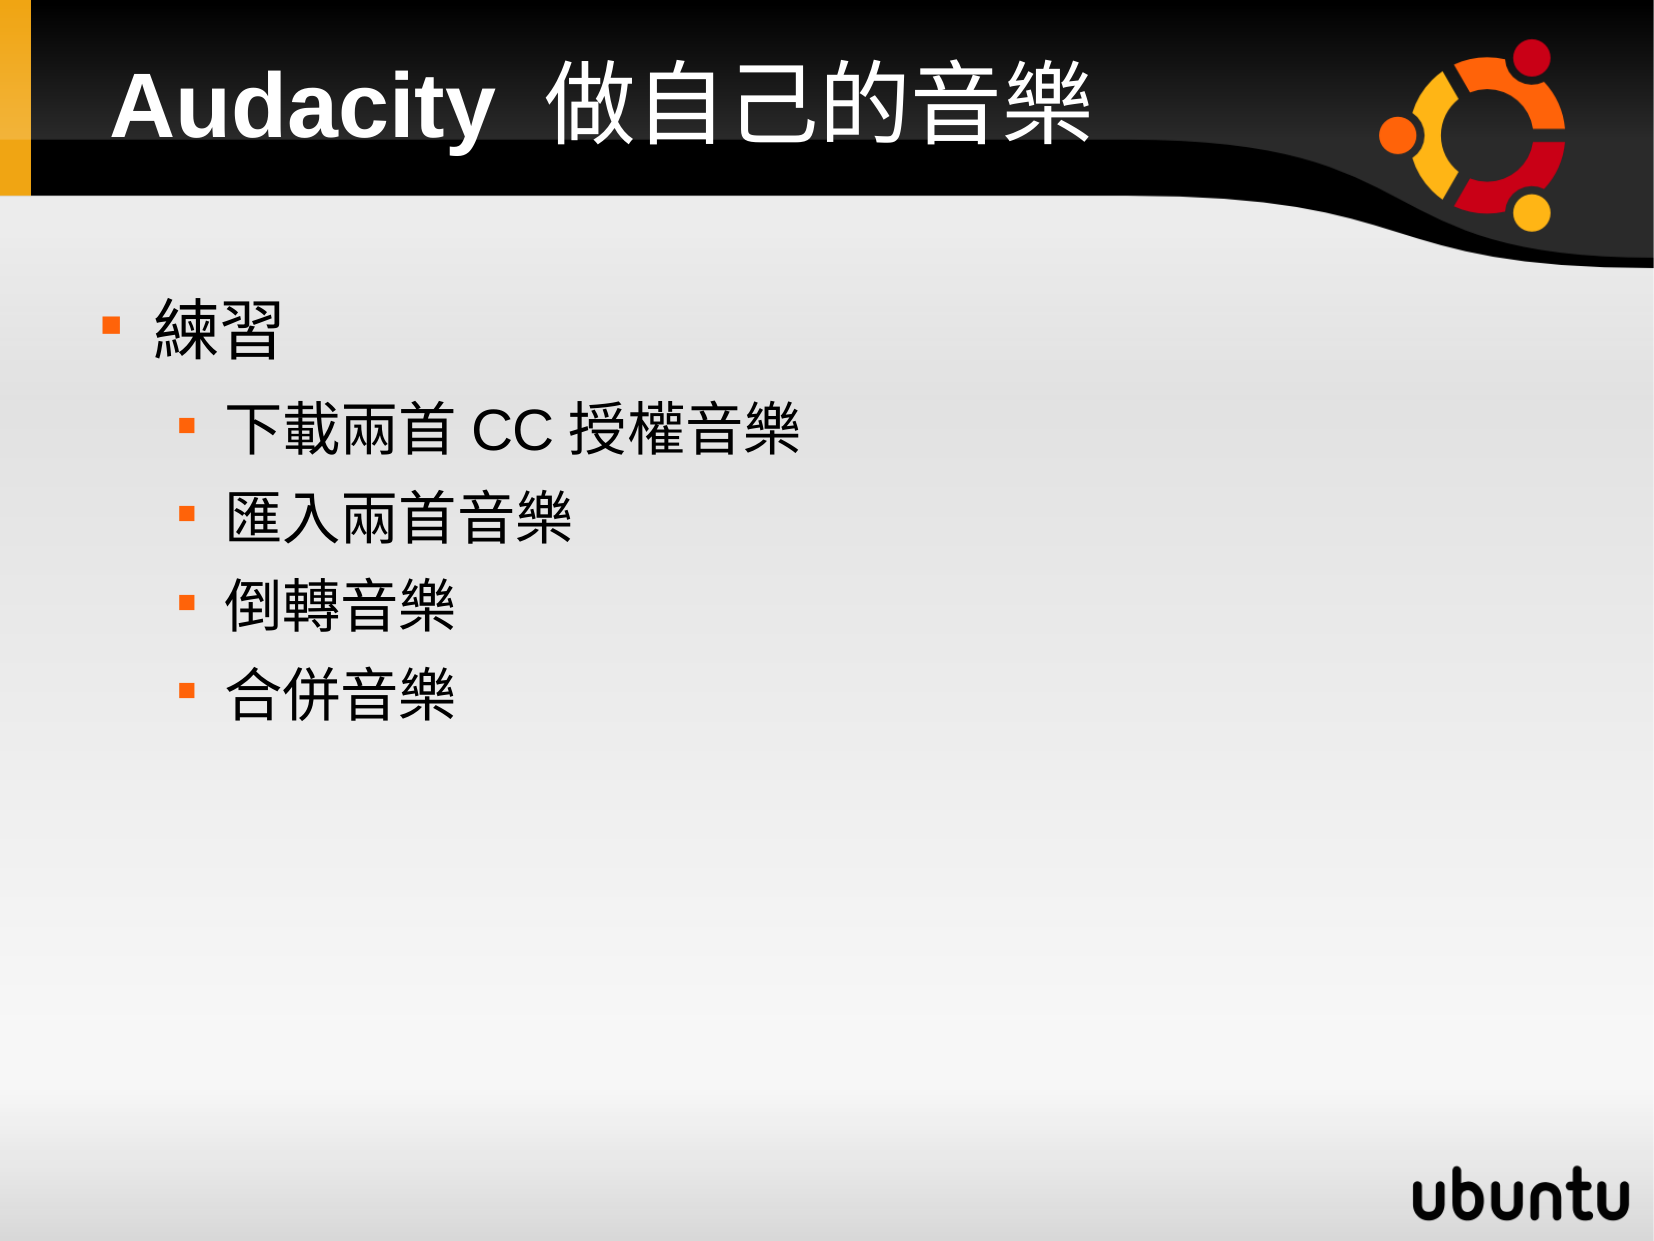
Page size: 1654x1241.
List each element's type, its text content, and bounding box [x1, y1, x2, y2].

picture [0, 0, 1654, 1241]
title Audacity 做自己的音樂 [76, 0, 1565, 208]
list 練習 下載兩首CC授權音樂 匯入兩首音樂 倒轉音樂 合併音樂 [82, 290, 1571, 1094]
